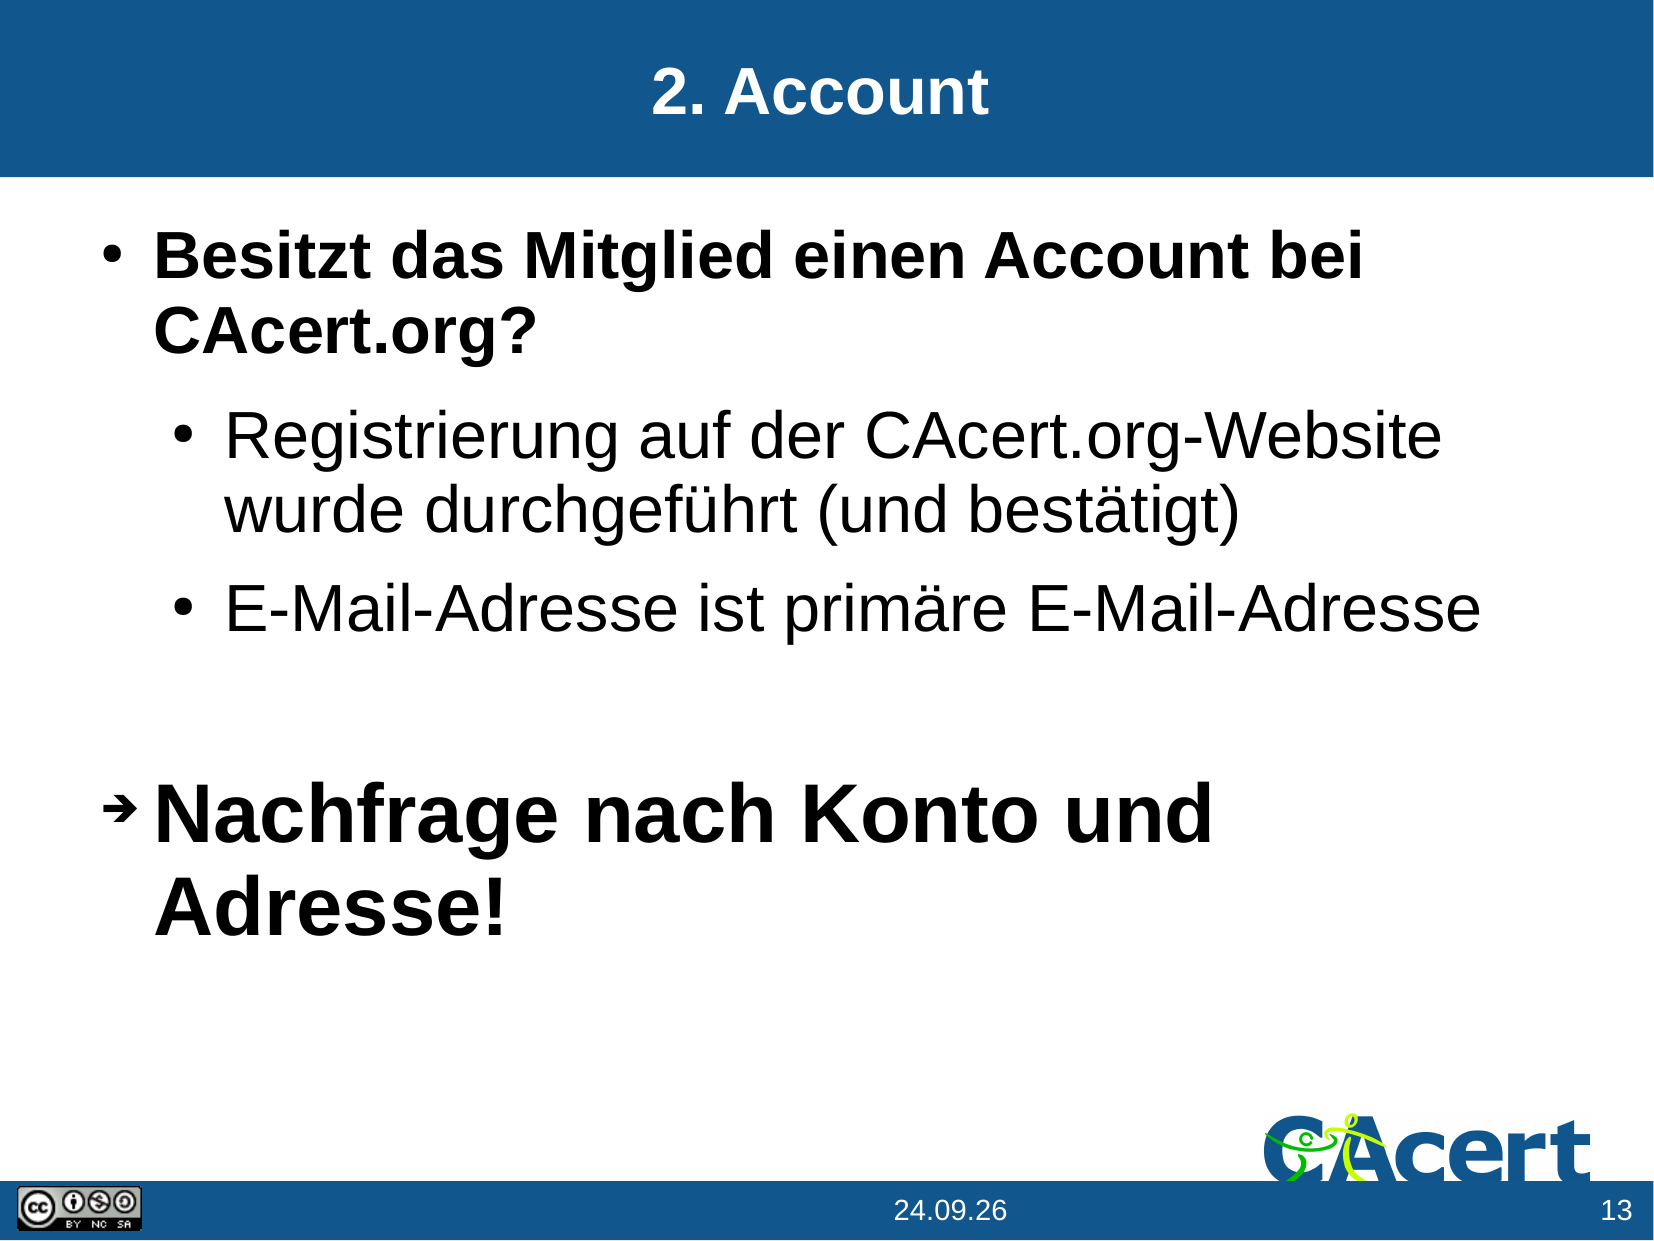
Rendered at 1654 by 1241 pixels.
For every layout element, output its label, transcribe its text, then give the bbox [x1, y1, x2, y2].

picture [1263, 1112, 1591, 1181]
list Besitzt das Mitglied einen Account bei CAcert.org? Registrierung auf der CAcert.org-Website wurde durchgeführt (und bestätigt) E-Mail-Adresse ist primäre E-Mail-Adresse Nachfrage nach Konto und Adresse! [82, 218, 1571, 1077]
title 2. Account [76, 17, 1565, 166]
picture [17, 1186, 142, 1231]
